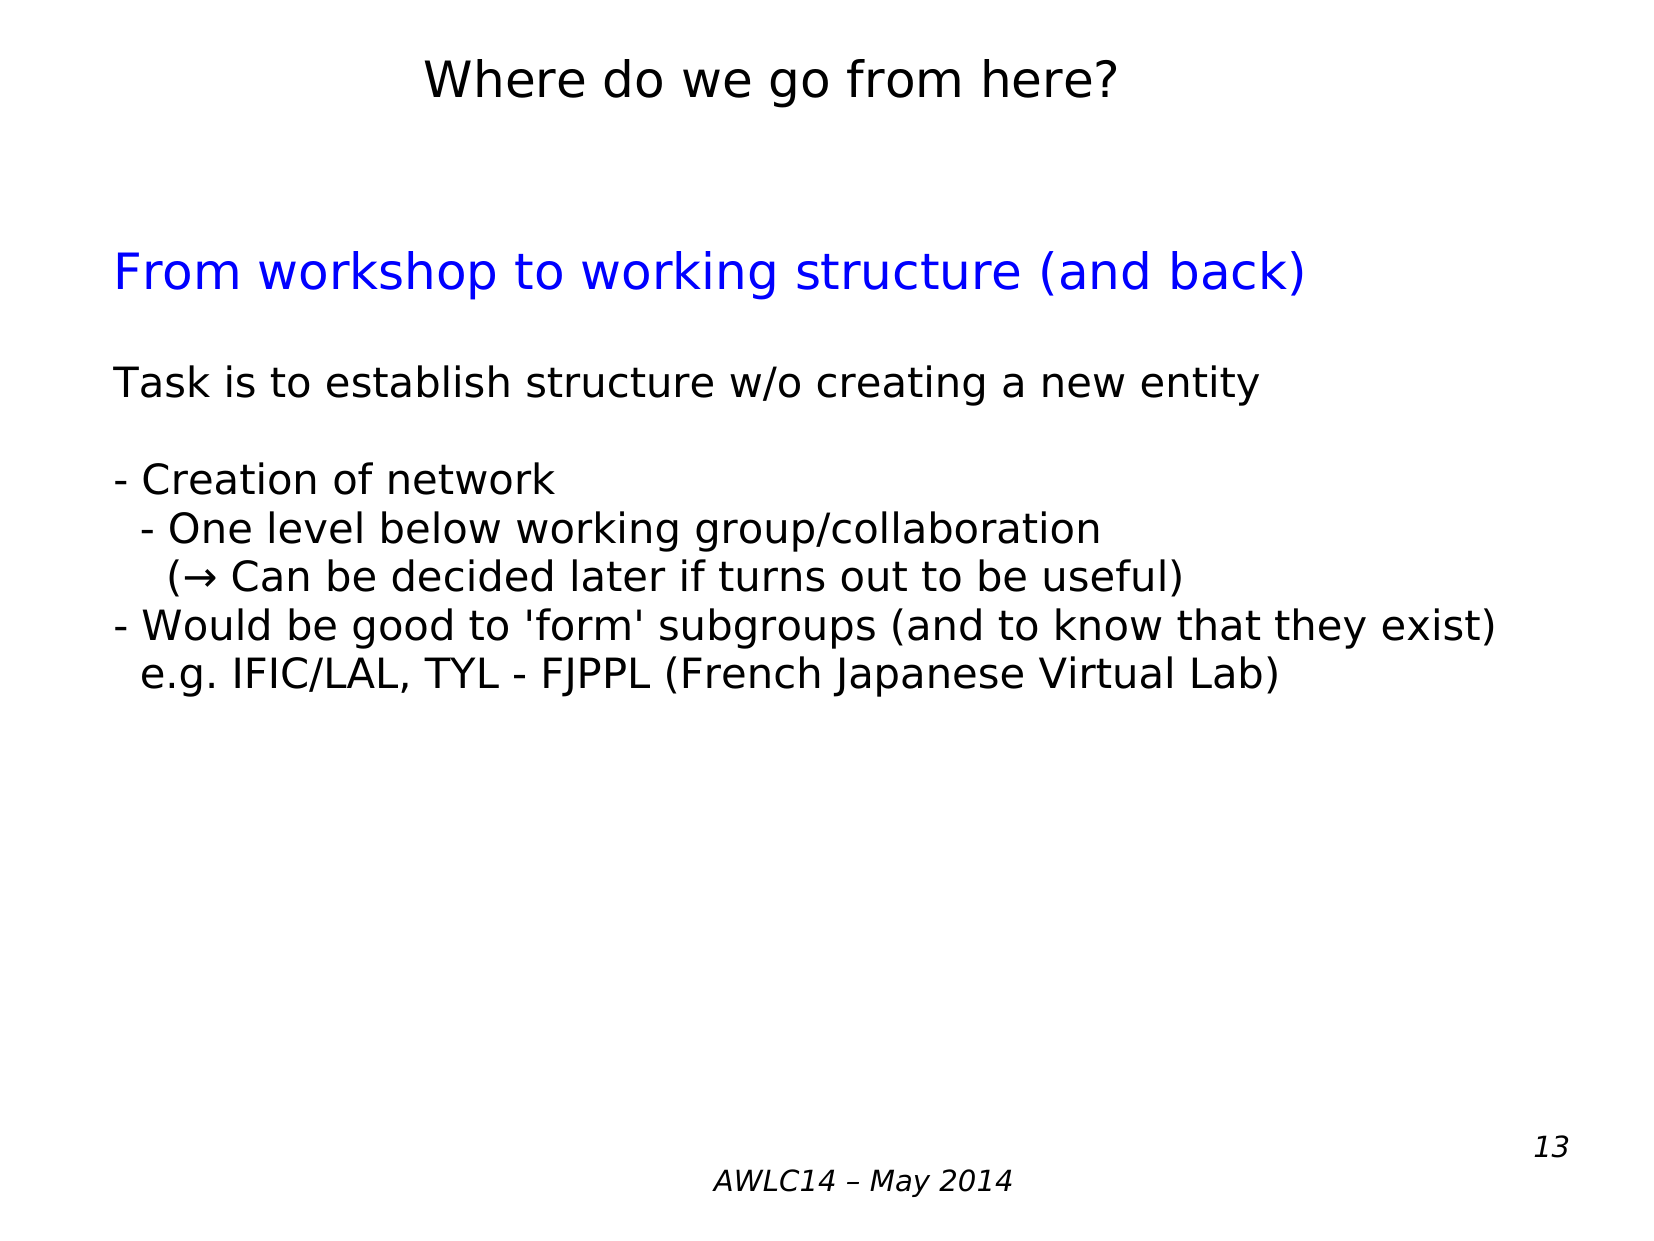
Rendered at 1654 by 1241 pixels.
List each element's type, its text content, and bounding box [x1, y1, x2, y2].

text_box From workshop to working structure (and back) Task is to establish structure w/o creating a new entity - Creation of network - One level below working group/collaboration (→ Can be decided later if turns out to be useful) - Would be good to 'form' subgroups (and to know that they exist) e.g. IFIC/LAL, TYL - FJPPL (French Japanese Virtual Lab) [98, 235, 1609, 706]
text_box Where do we go from here? [408, 43, 1133, 117]
